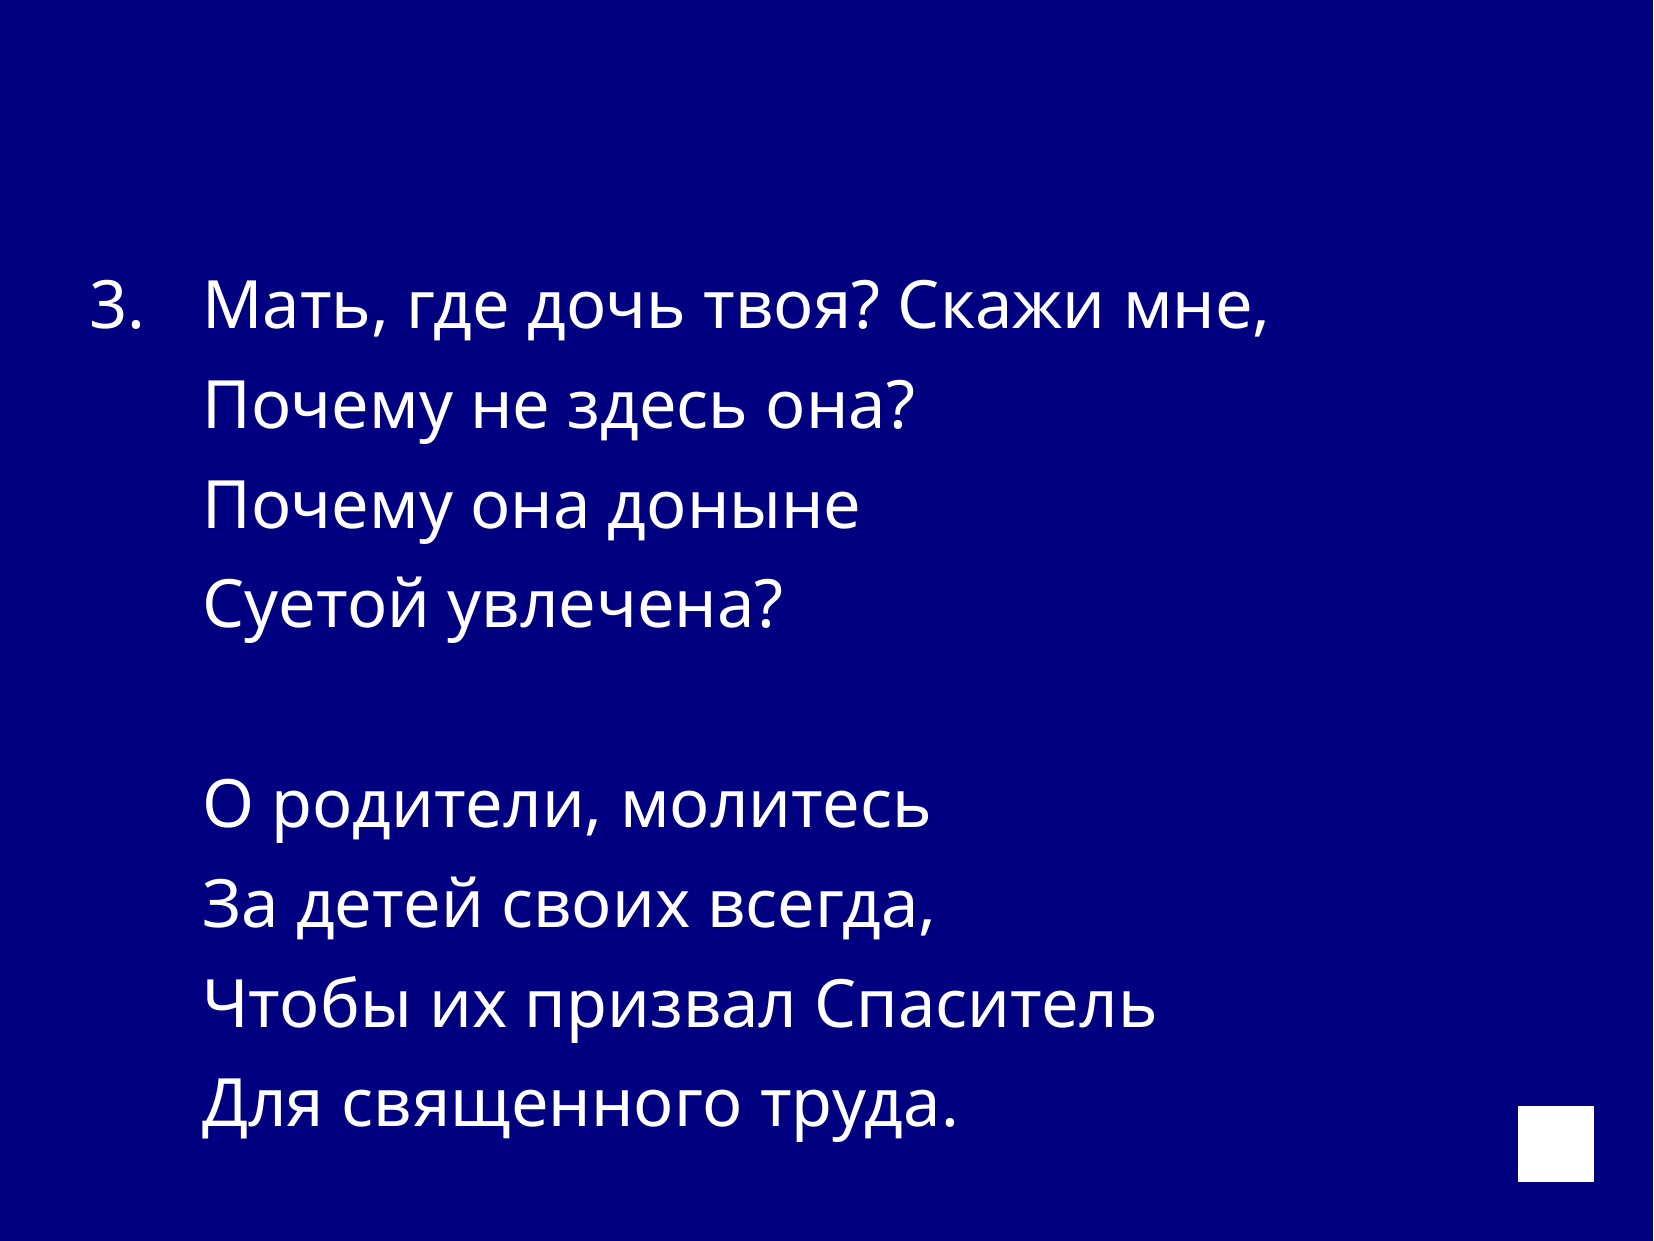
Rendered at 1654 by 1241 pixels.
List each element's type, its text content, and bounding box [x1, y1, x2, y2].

text_box [1518, 1106, 1594, 1182]
text_box 3. Мать, где дочь твоя? Скажи мне, Почему не здесь она? Почему она доныне Суетой увлечена? О родители, молитесь За детей своих всегда, Чтобы их призвал Спаситель Для священного труда. [75, 150, 1576, 1163]
